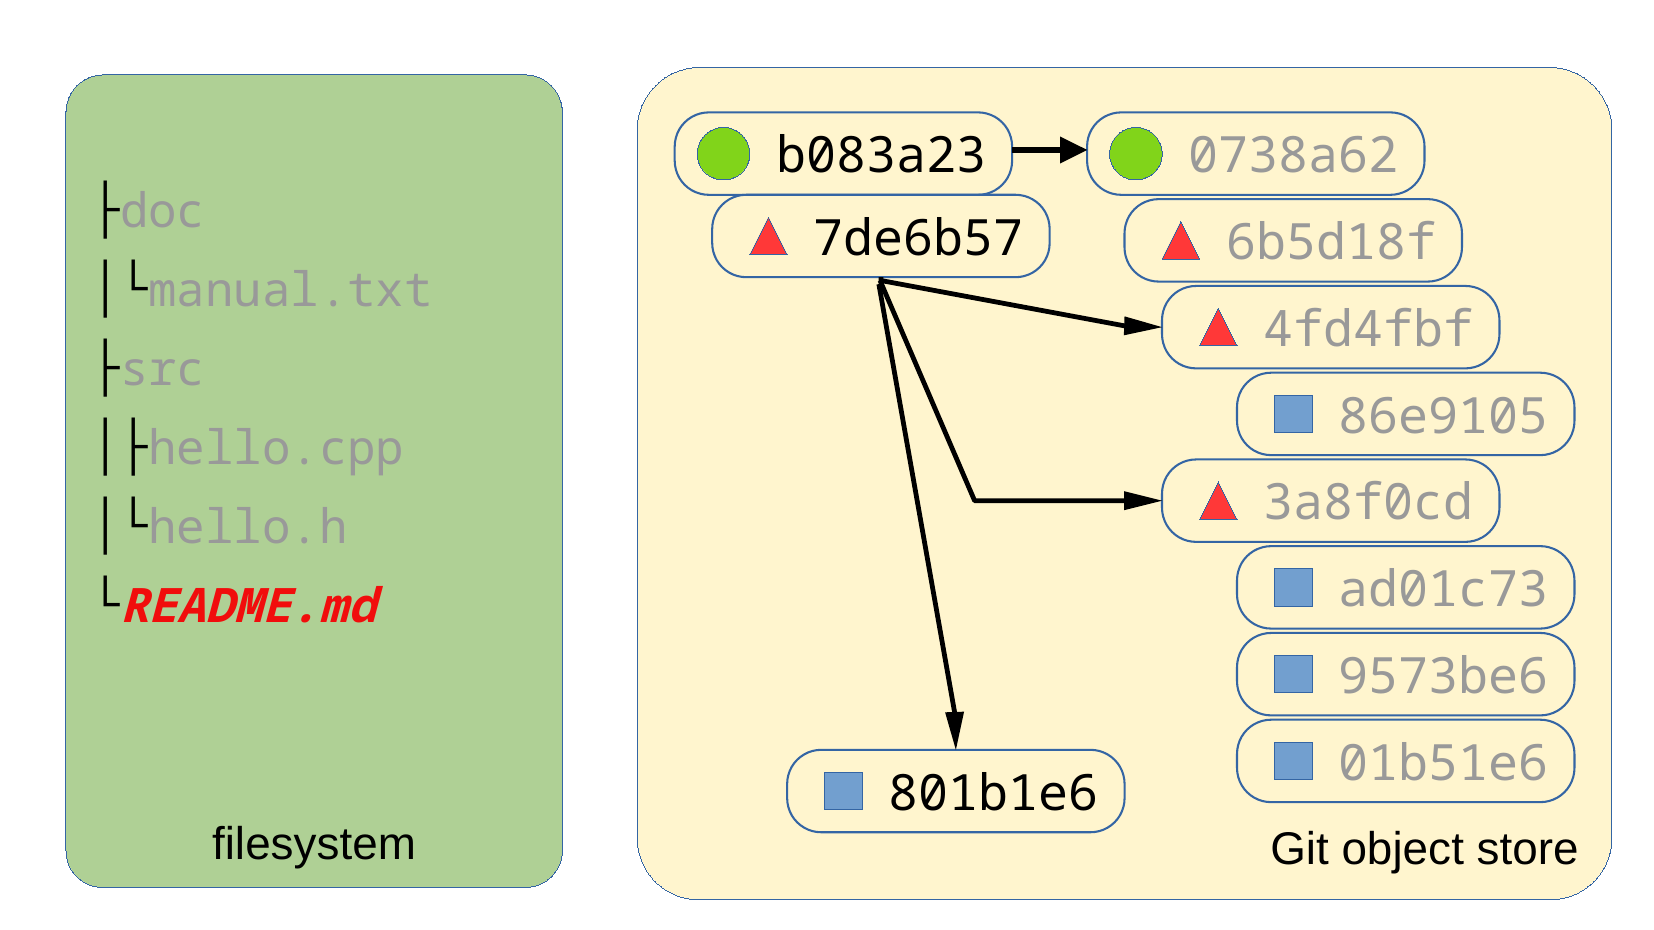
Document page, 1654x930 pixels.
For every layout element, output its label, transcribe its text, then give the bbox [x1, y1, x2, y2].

text_box 801b1e6 [787, 749, 1125, 833]
text_box 0738a62 [1087, 112, 1425, 195]
text_box [1274, 395, 1313, 433]
text_box [1109, 127, 1163, 180]
text_box 9573be6 [1237, 632, 1575, 716]
text_box 3a8f0cd [1162, 459, 1500, 542]
text_box 01b51e6 [1237, 719, 1575, 803]
list ├doc │└manual.txt ├src │├hello.cpp │└hello.h └README.md [91, 98, 525, 638]
text_box [697, 127, 750, 180]
text_box 6b5d18f [1124, 199, 1462, 282]
text_box [1274, 655, 1313, 693]
text_box b083a23 [674, 112, 1013, 195]
text_box 7de6b57 [712, 194, 1050, 278]
title [82, 32, 1571, 188]
text_box Git object store [637, 71, 1612, 900]
text_box [749, 217, 788, 255]
text_box [1274, 568, 1313, 607]
title [1000, 151, 1099, 188]
text_box [1199, 481, 1238, 520]
text_box [824, 772, 863, 810]
text_box [1199, 308, 1238, 346]
text_box ad01c73 [1237, 546, 1575, 629]
text_box filesystem [65, 74, 563, 888]
text_box 86e9105 [1237, 372, 1575, 456]
text_box 4fd4fbf [1162, 285, 1500, 369]
text_box [1162, 221, 1200, 260]
text_box [1274, 742, 1313, 780]
